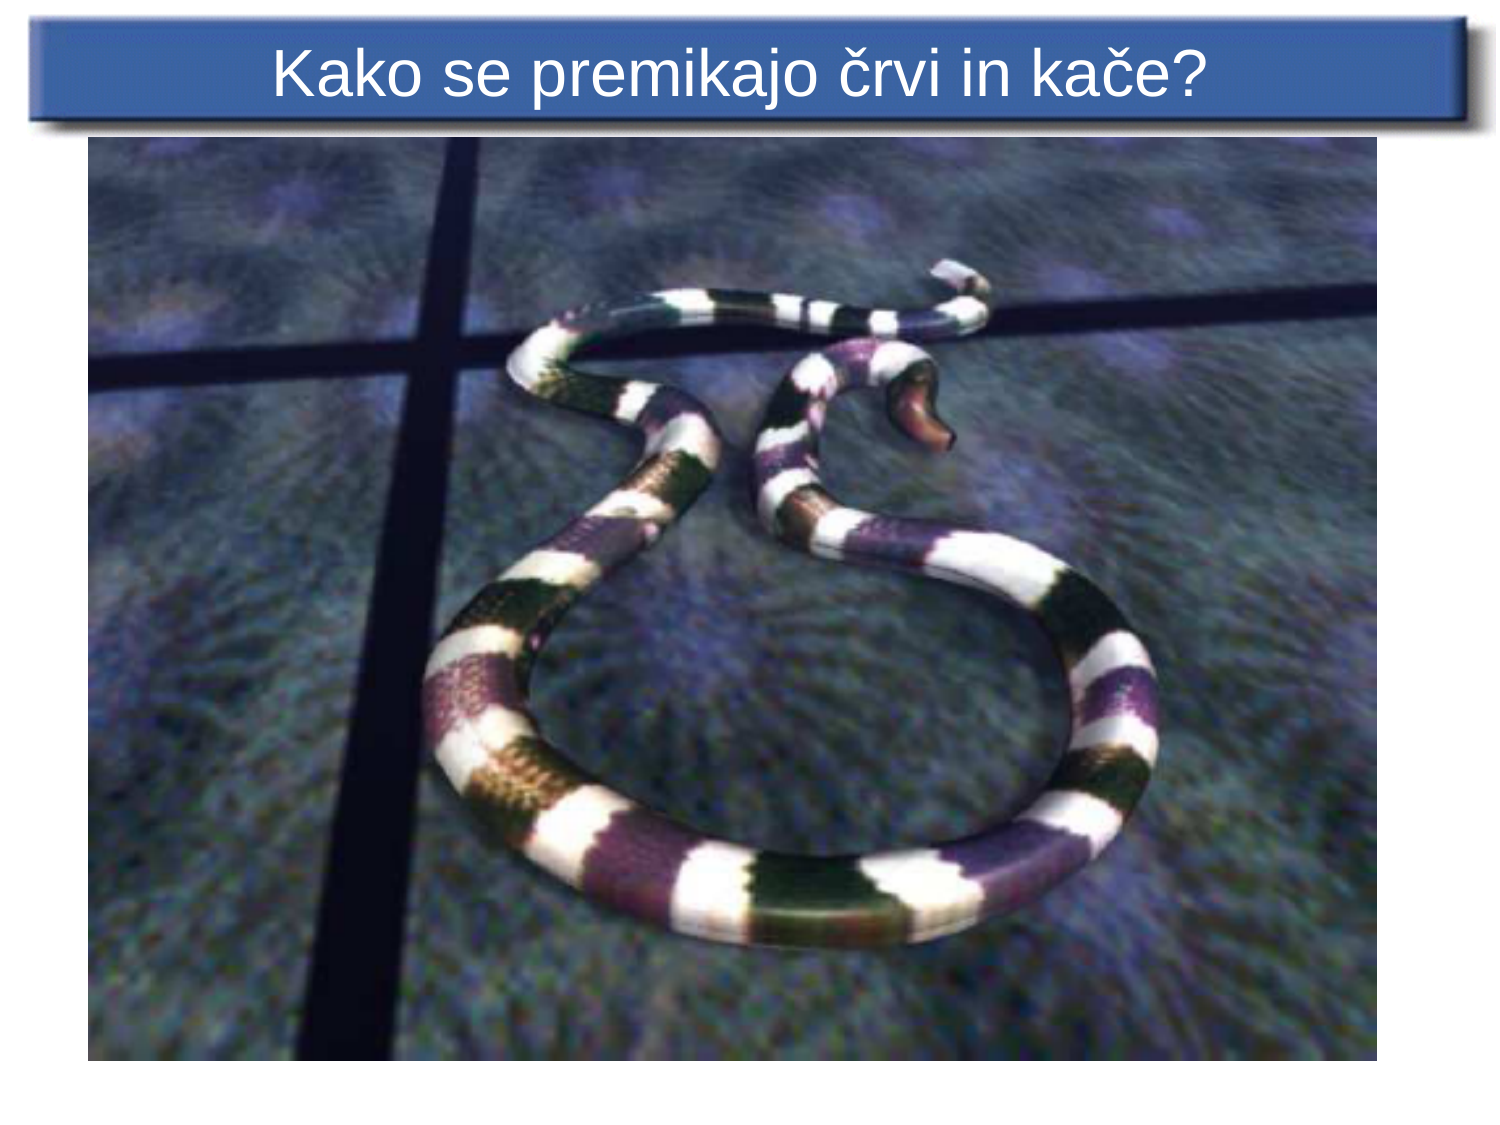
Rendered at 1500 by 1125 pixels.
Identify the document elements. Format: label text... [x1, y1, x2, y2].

text_box Kako se premikajo črvi in kače? [257, 22, 1225, 118]
picture [27, 13, 1496, 1061]
